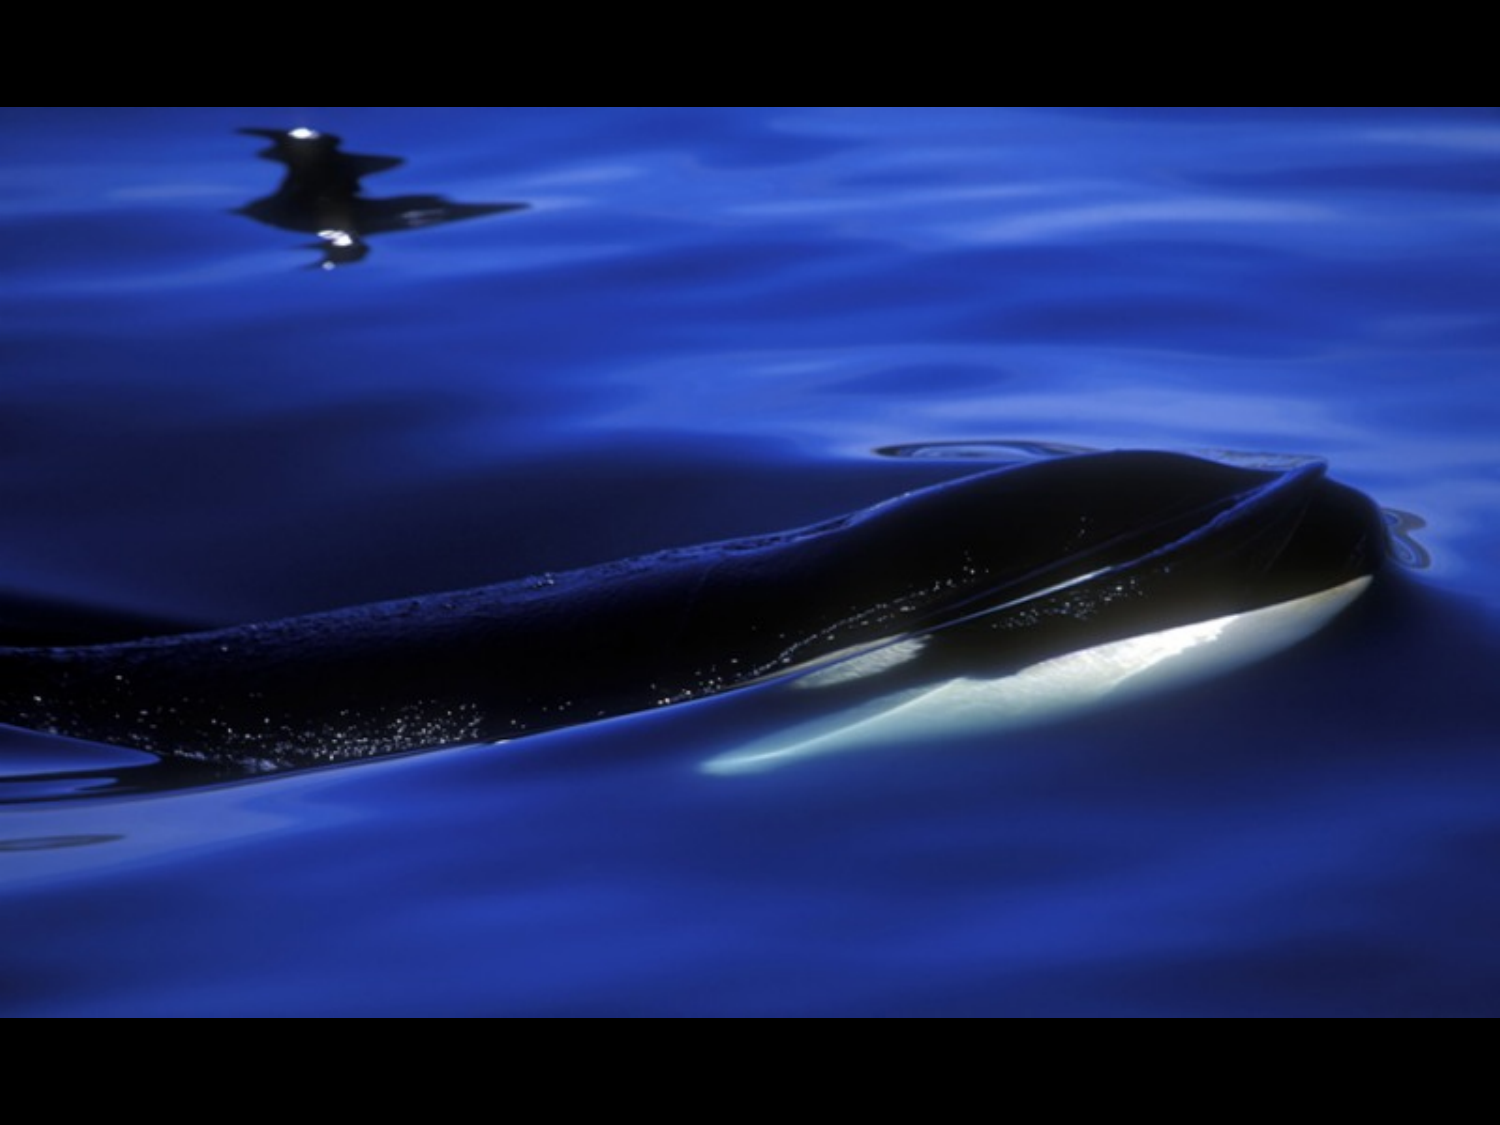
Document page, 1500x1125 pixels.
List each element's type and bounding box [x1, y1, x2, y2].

picture [0, 107, 1500, 1018]
